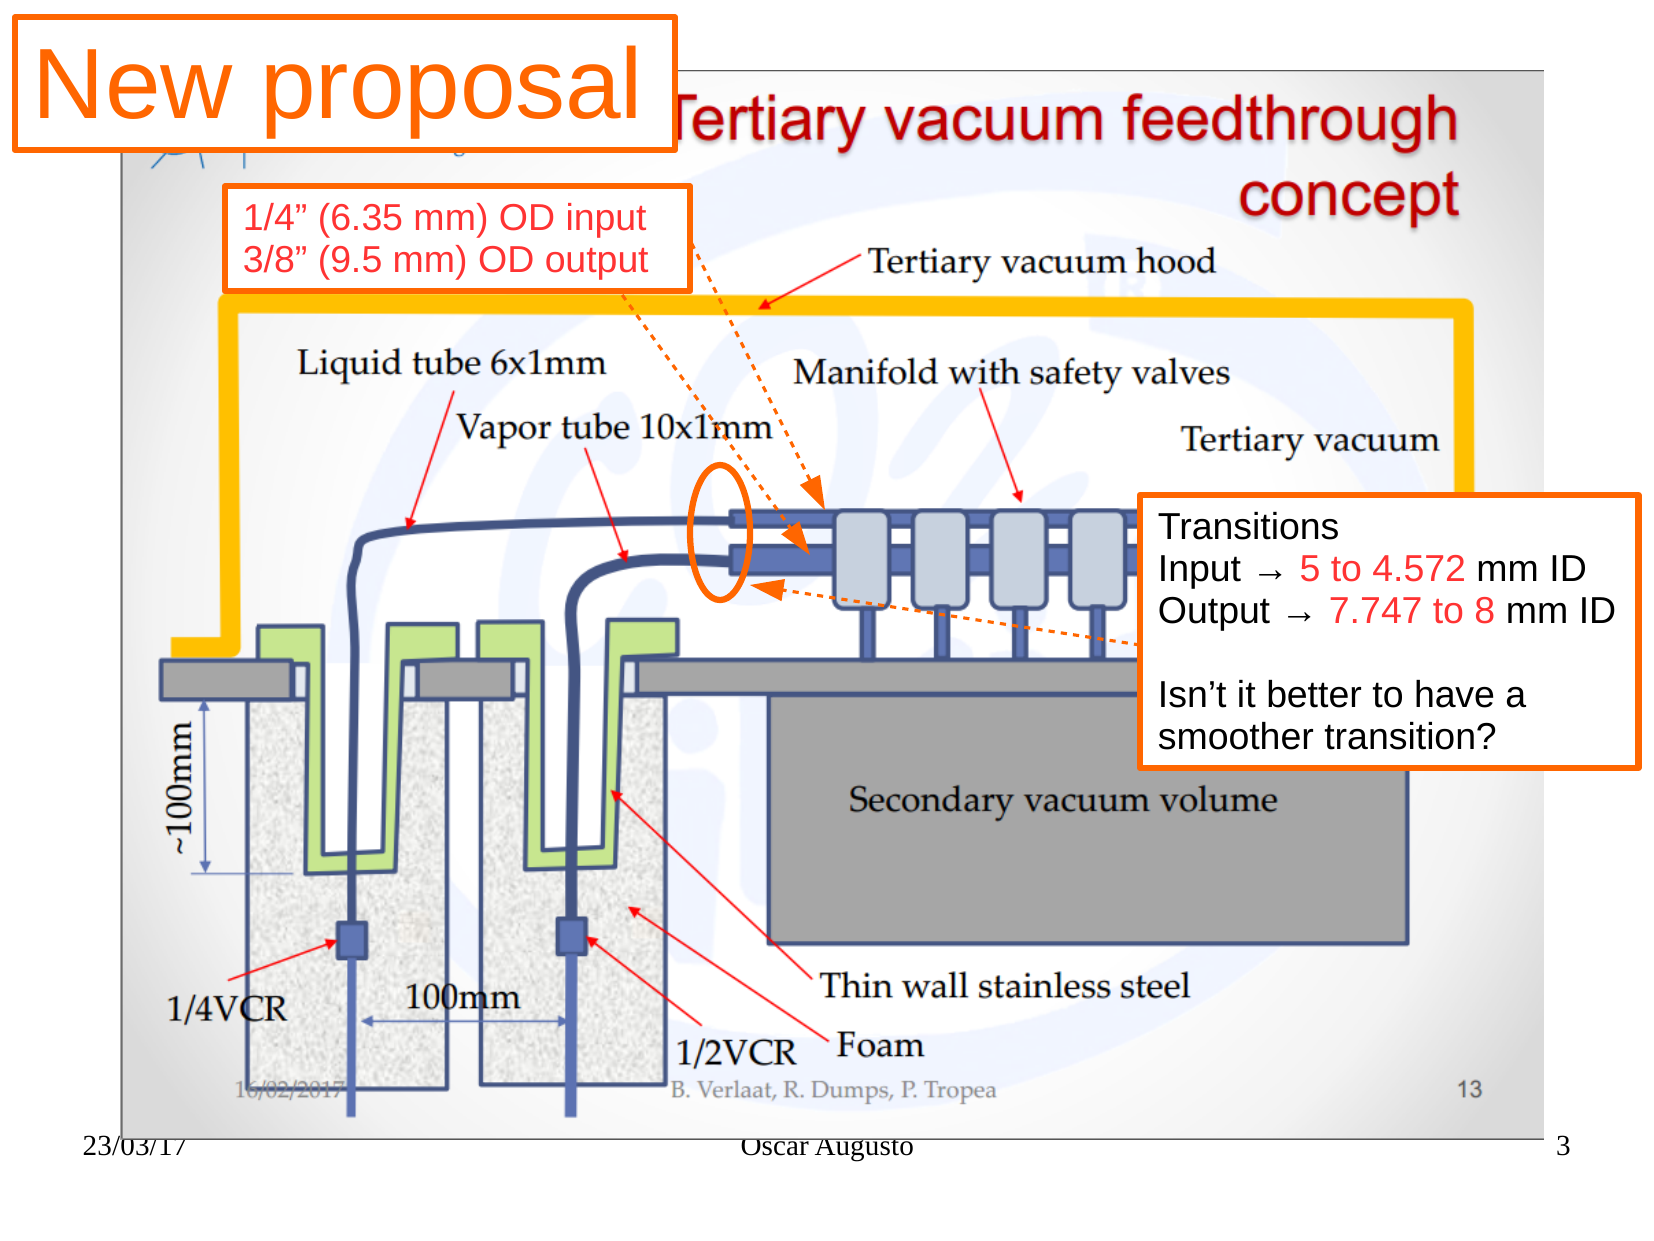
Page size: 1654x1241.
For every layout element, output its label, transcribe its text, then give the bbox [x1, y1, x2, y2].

picture [120, 70, 1544, 1141]
text_box New proposal [15, 17, 676, 151]
text_box Transitions Input → 5 to 4.572 mm ID Output → 7.747 to 8 mm ID Isn’t it better to have a smoother transition? [1140, 495, 1639, 768]
text_box 1/4” (6.35 mm) OD input 3/8” (9.5 mm) OD output [225, 186, 691, 292]
